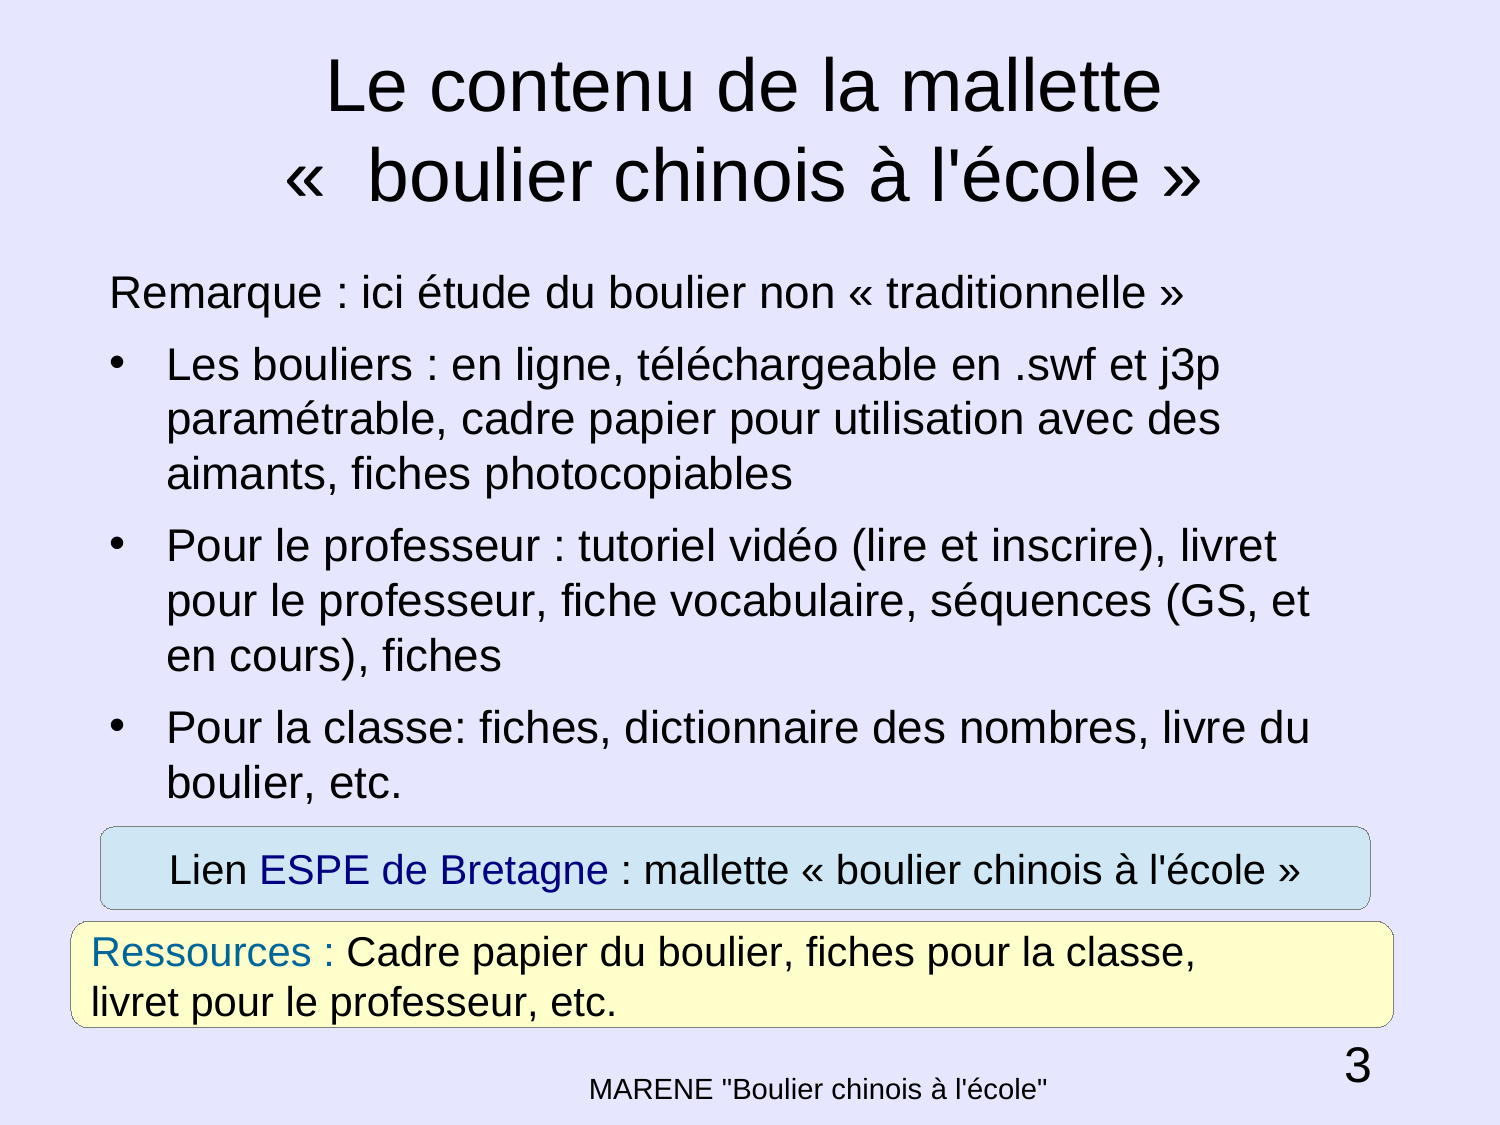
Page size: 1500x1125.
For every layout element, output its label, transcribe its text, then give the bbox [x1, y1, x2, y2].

text_box Ressources : Cadre papier du boulier, fiches pour la classe, livret pour le professeur, etc. [70, 921, 1394, 1028]
title Le contenu de la mallette « boulier chinois à l'école » [106, 28, 1382, 225]
text_box Lien ESPE de Bretagne : mallette « boulier chinois à l'école » [100, 826, 1371, 910]
list Remarque : ici étude du boulier non « traditionnelle » Les bouliers : en ligne, téléchargeable en .swf et j3p paramétrable, cadre papier pour utilisation avec des aimants, fiches photocopiables Pour le professeur : tutoriel vidéo (lire et inscrire), livret pour le professeur, fiche vocabulaire, séquences (GS, et en cours), fiches Pour la classe: fiches, dictionnaire des nombres, livre du boulier, etc. [95, 254, 1371, 815]
